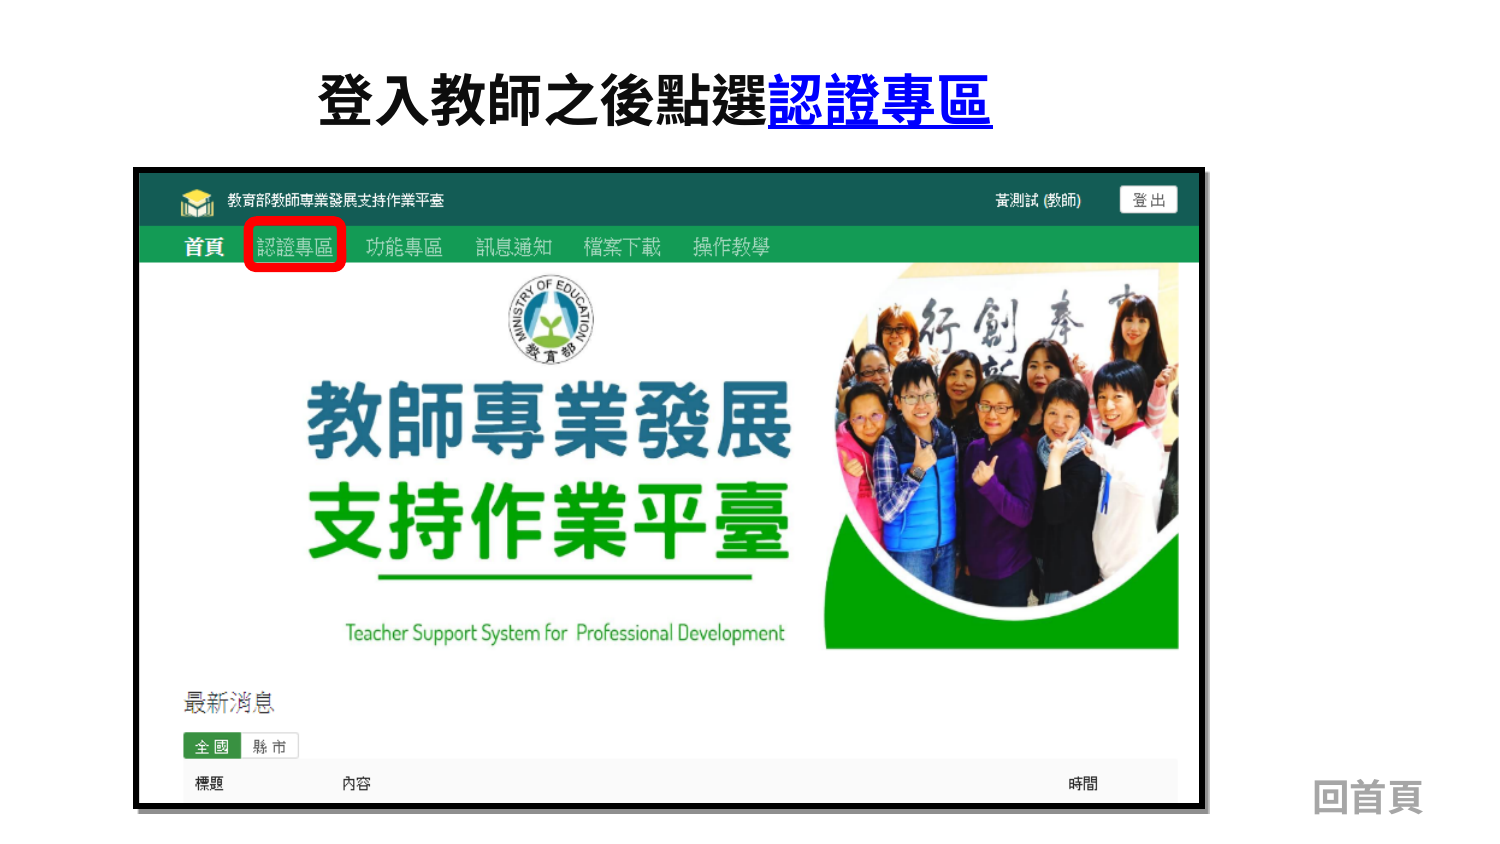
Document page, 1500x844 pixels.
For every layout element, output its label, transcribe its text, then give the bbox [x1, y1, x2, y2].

text_box 登入教師之後點選認證專區 [0, 59, 1285, 139]
picture [139, 173, 1200, 803]
